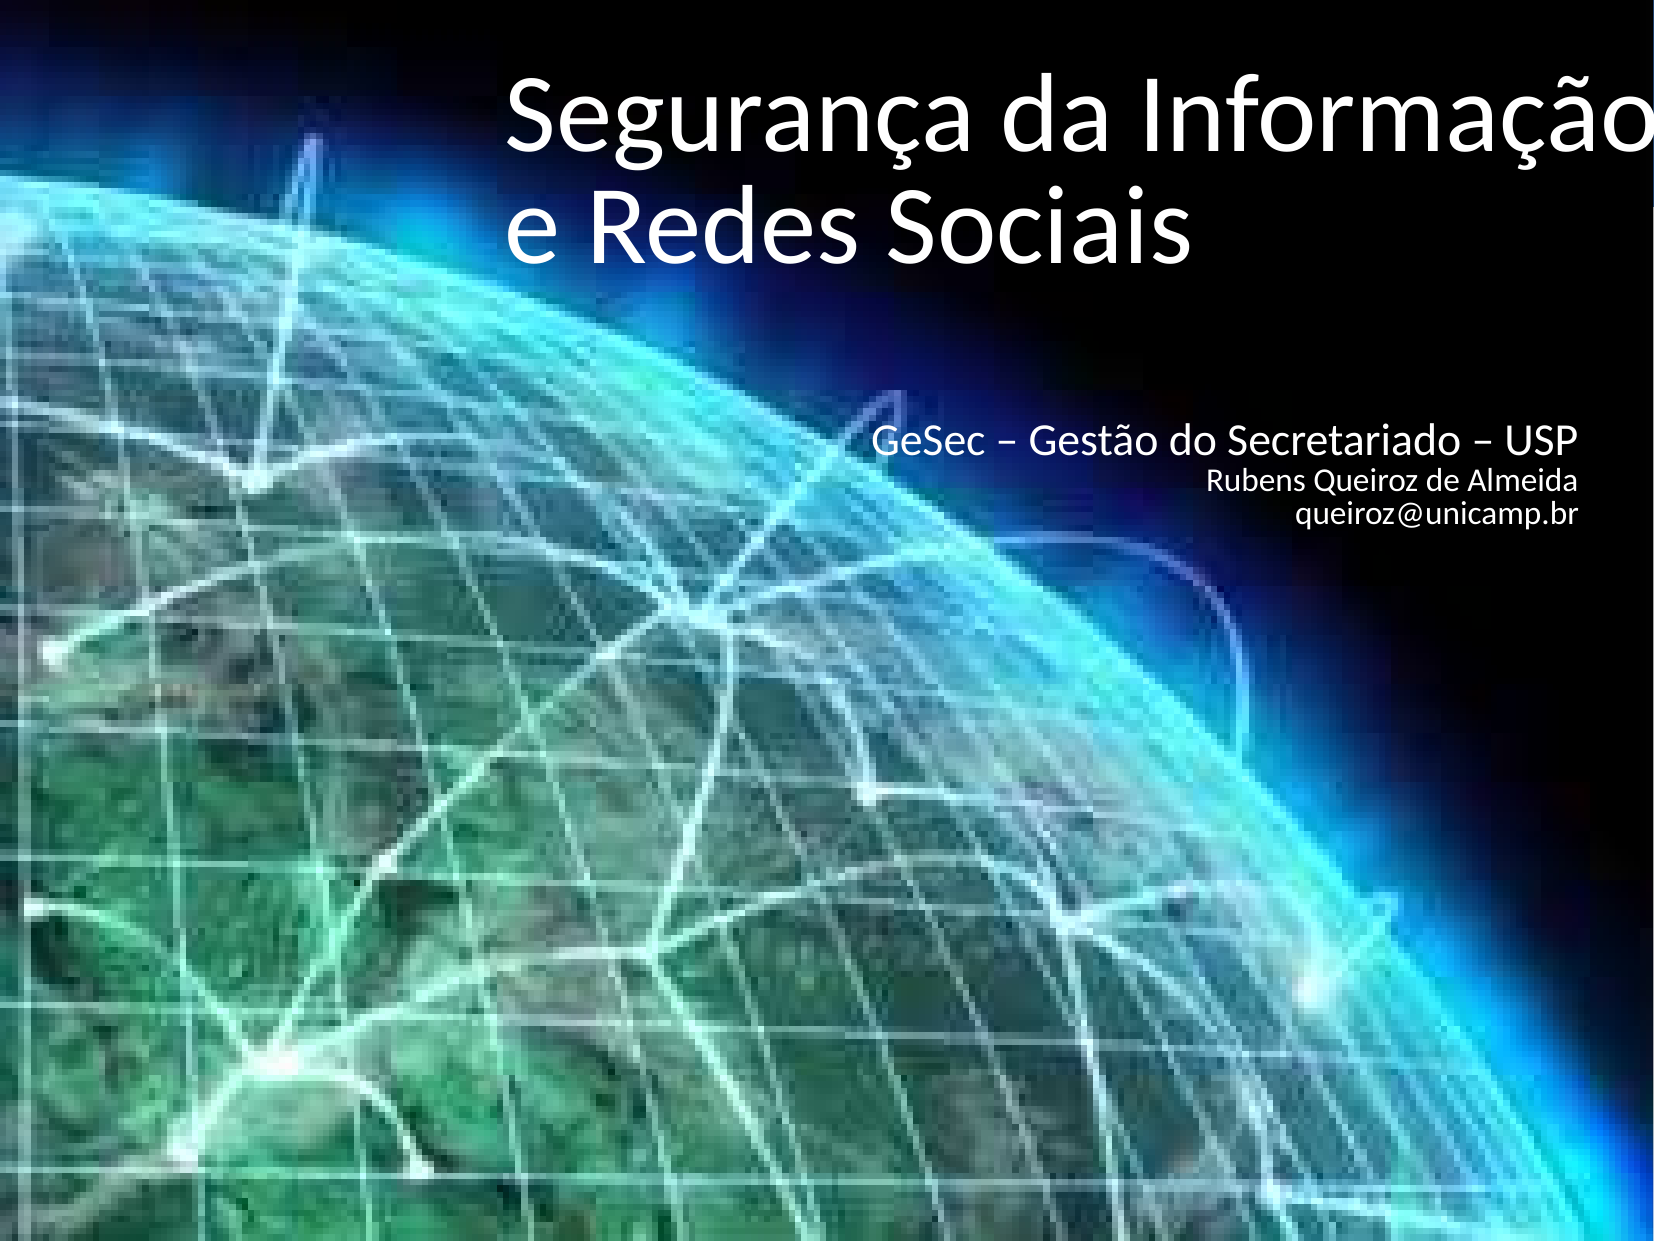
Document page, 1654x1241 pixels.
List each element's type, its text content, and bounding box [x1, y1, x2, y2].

picture [0, 0, 1654, 1241]
picture [100, 171, 110, 175]
text_box GeSec – Gestão do Secretariado – USP Rubens Queiroz de Almeida queiroz@unicamp.br [856, 413, 1654, 572]
text_box Segurança da Informação e Redes Sociais [490, 59, 1654, 349]
picture [1399, 929, 1409, 934]
